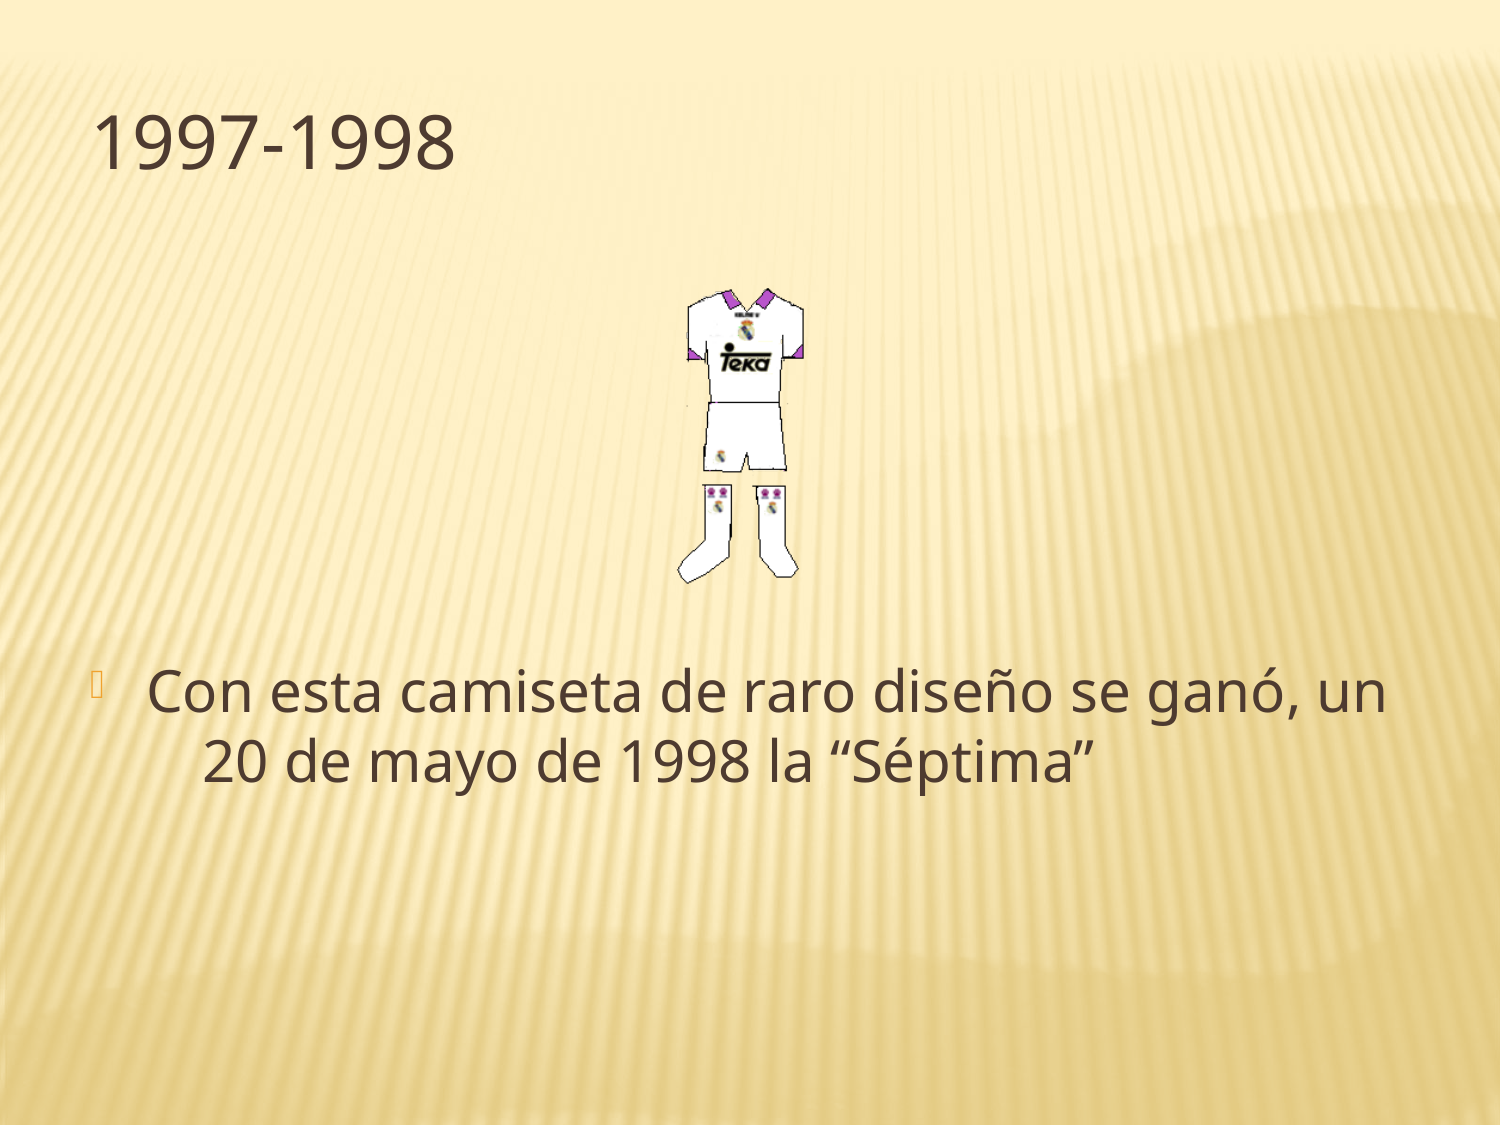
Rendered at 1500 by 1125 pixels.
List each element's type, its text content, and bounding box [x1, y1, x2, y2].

title 1997-1998 [75, 45, 1426, 234]
picture [652, 262, 848, 622]
list Con esta camiseta de raro diseño se ganó, un 20 de mayo de 1998 la “Séptima” [75, 646, 1426, 1006]
